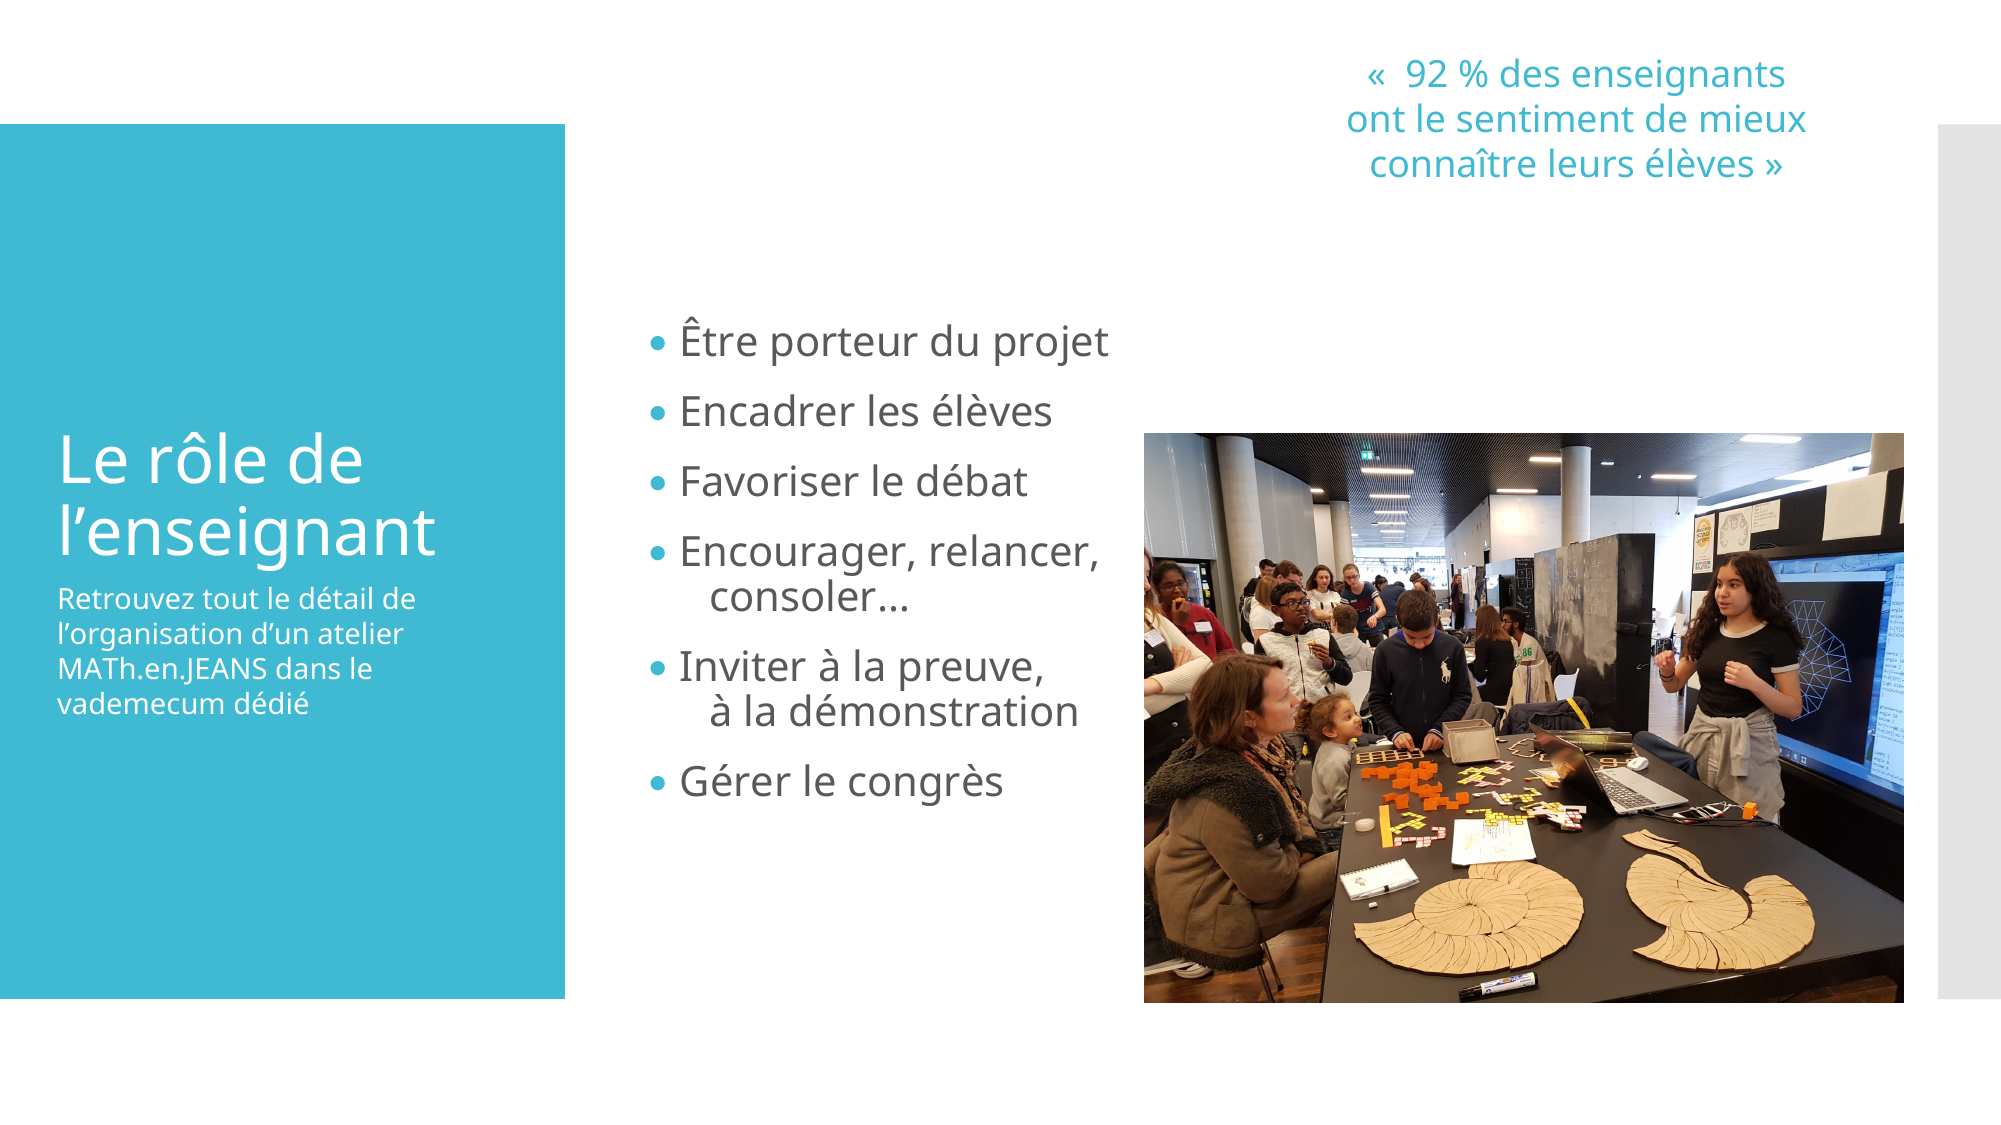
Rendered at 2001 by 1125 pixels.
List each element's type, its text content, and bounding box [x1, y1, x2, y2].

title Le rôle de l’enseignant [41, 187, 507, 573]
picture [1144, 433, 1904, 1003]
list Retrouvez tout le détail de l’organisation d’un atelier MATh.en.JEANS dans le vademecum dédié [41, 573, 507, 955]
text_box « 92 % des enseignants ont le sentiment de mieux connaître leurs élèves » [1319, 42, 1835, 195]
list Être porteur du projet Encadrer les élèves Favoriser le débat Encourager, relancer, consoler… Inviter à la preuve, à la démonstration Gérer le congrès [634, 142, 1835, 983]
